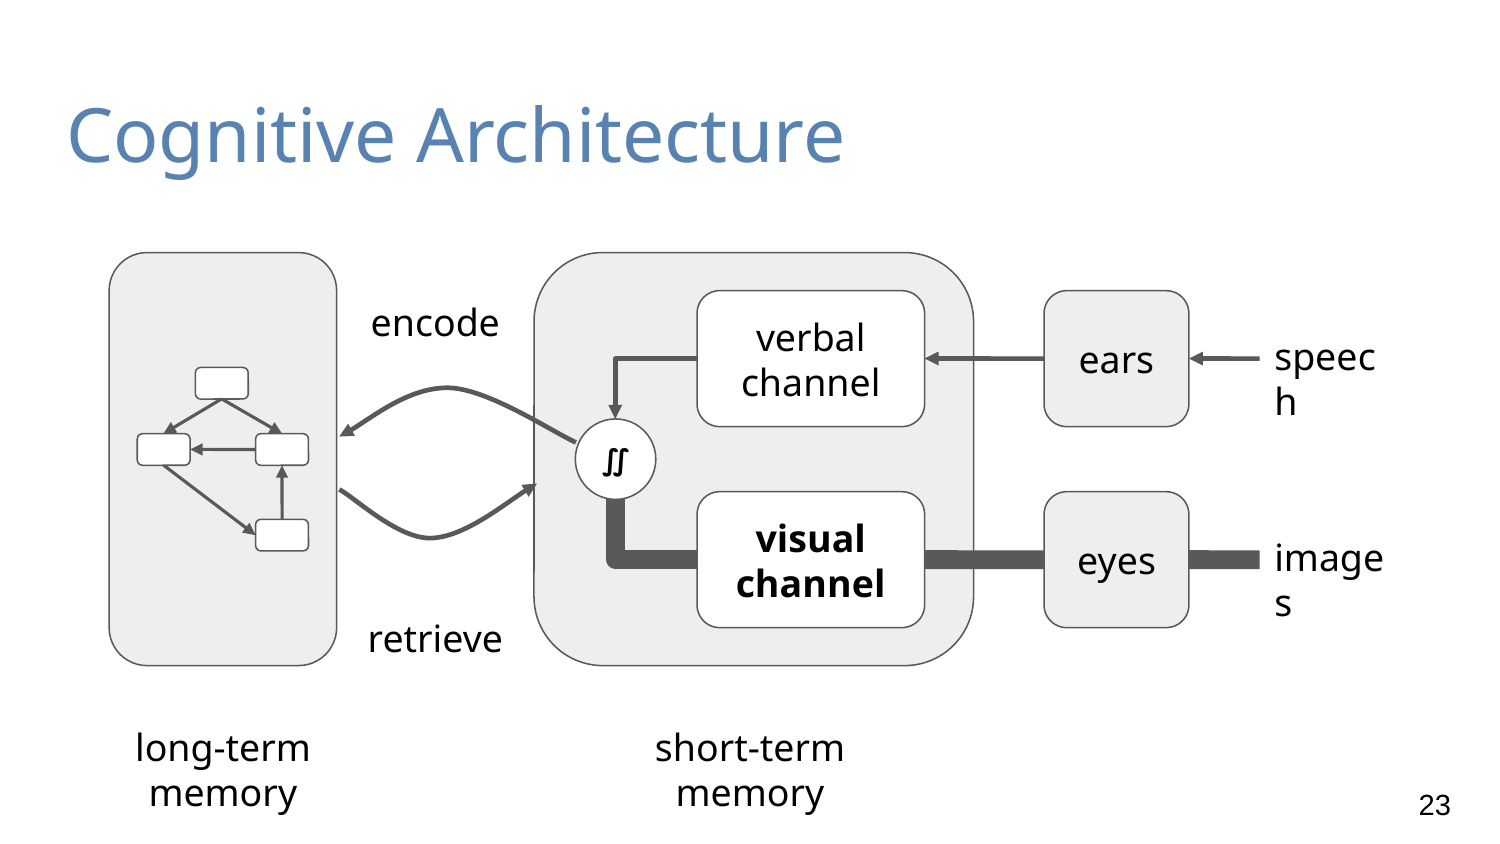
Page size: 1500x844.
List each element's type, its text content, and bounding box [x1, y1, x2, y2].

text_box long-term memory [48, 709, 397, 790]
text_box [109, 252, 337, 666]
text_box encode [346, 283, 524, 364]
text_box ears [1044, 290, 1189, 427]
text_box visual channel [697, 491, 925, 628]
text_box short-term memory [575, 709, 925, 790]
text_box ∬ [575, 418, 656, 499]
text_box verbal channel [697, 290, 925, 427]
text_box images [1259, 519, 1405, 600]
text_box [533, 252, 974, 666]
text_box [617, 360, 974, 550]
text_box eyes [1044, 491, 1189, 628]
text_box speech [1259, 318, 1405, 399]
text_box retrieve [346, 599, 524, 681]
title Cognitive Architecture [51, 72, 1449, 167]
